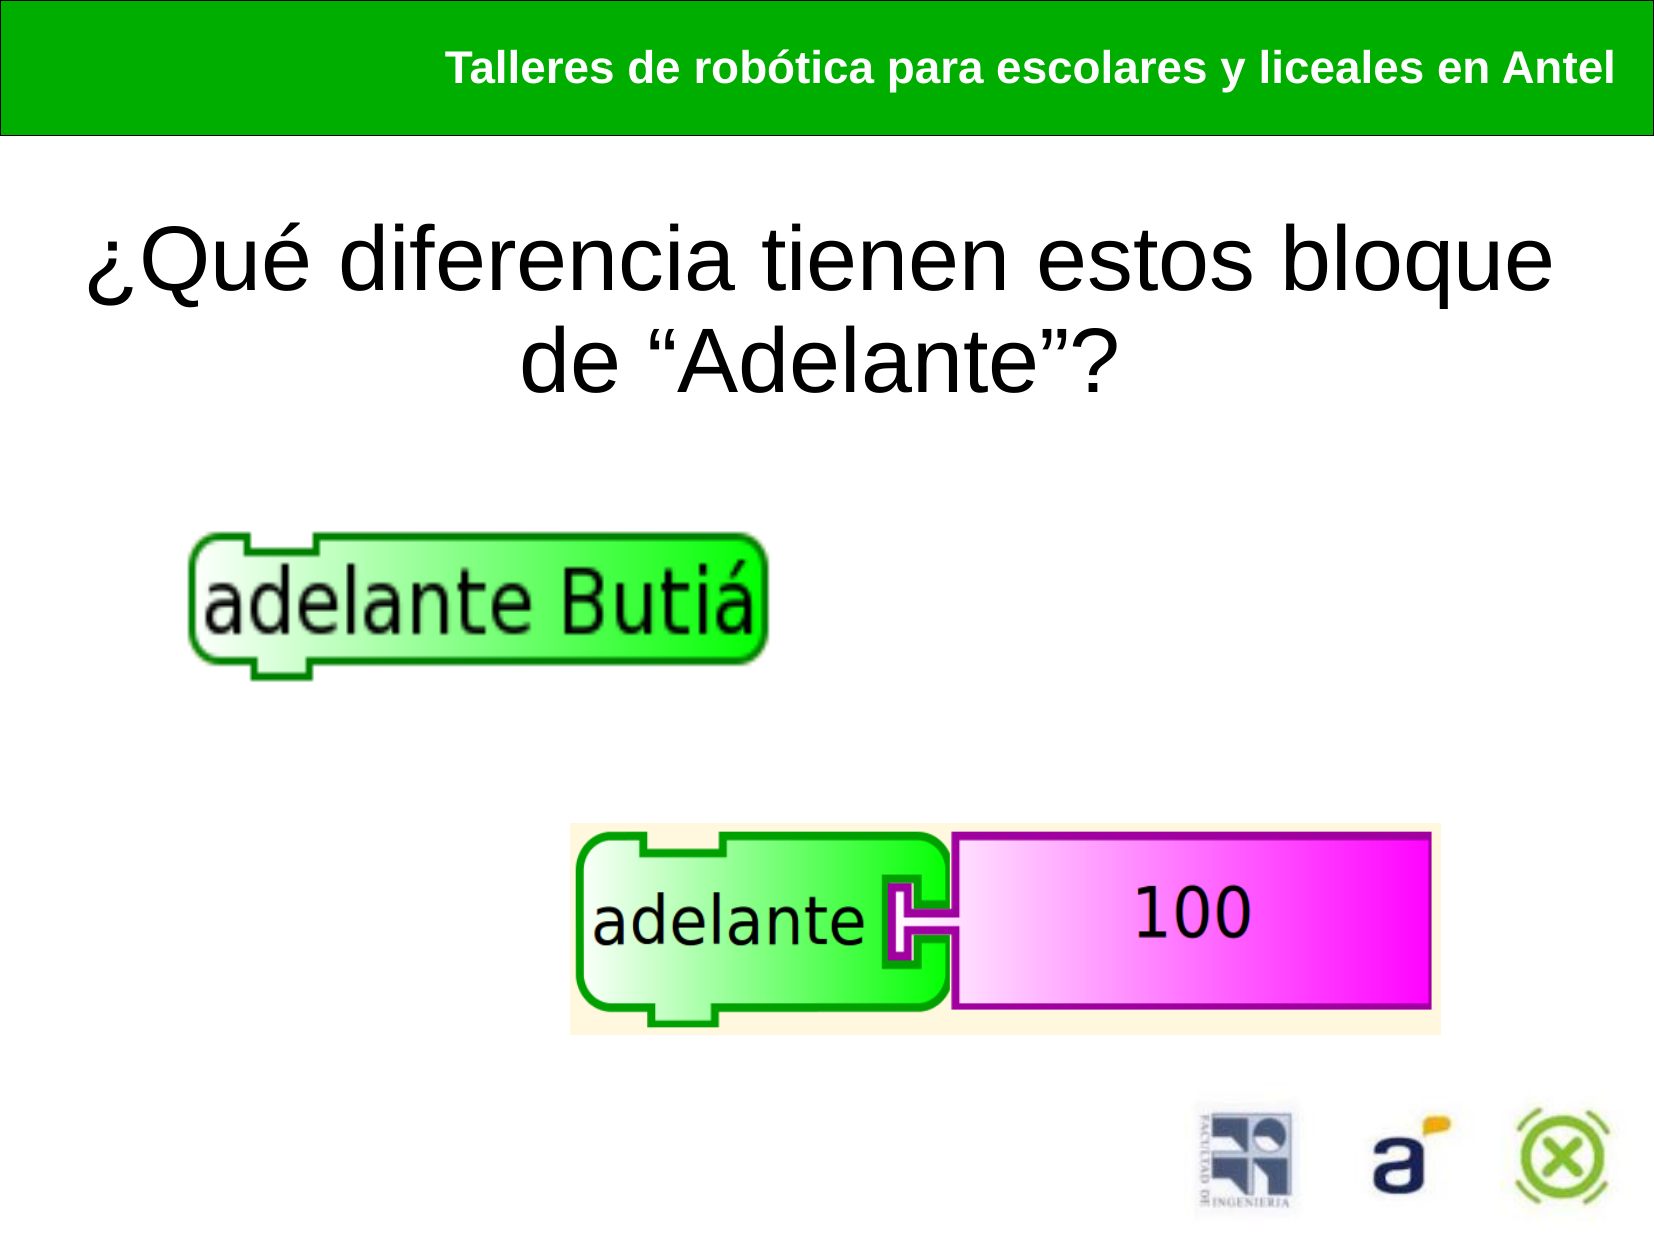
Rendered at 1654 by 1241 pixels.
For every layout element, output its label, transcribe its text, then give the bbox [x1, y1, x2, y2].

text_box Talleres de robótica para escolares y liceales en Antel [0, 0, 1654, 136]
title ¿Qué diferencia tienen estos bloque de “Adelante”? [76, 206, 1565, 414]
picture [0, 136, 1654, 1241]
